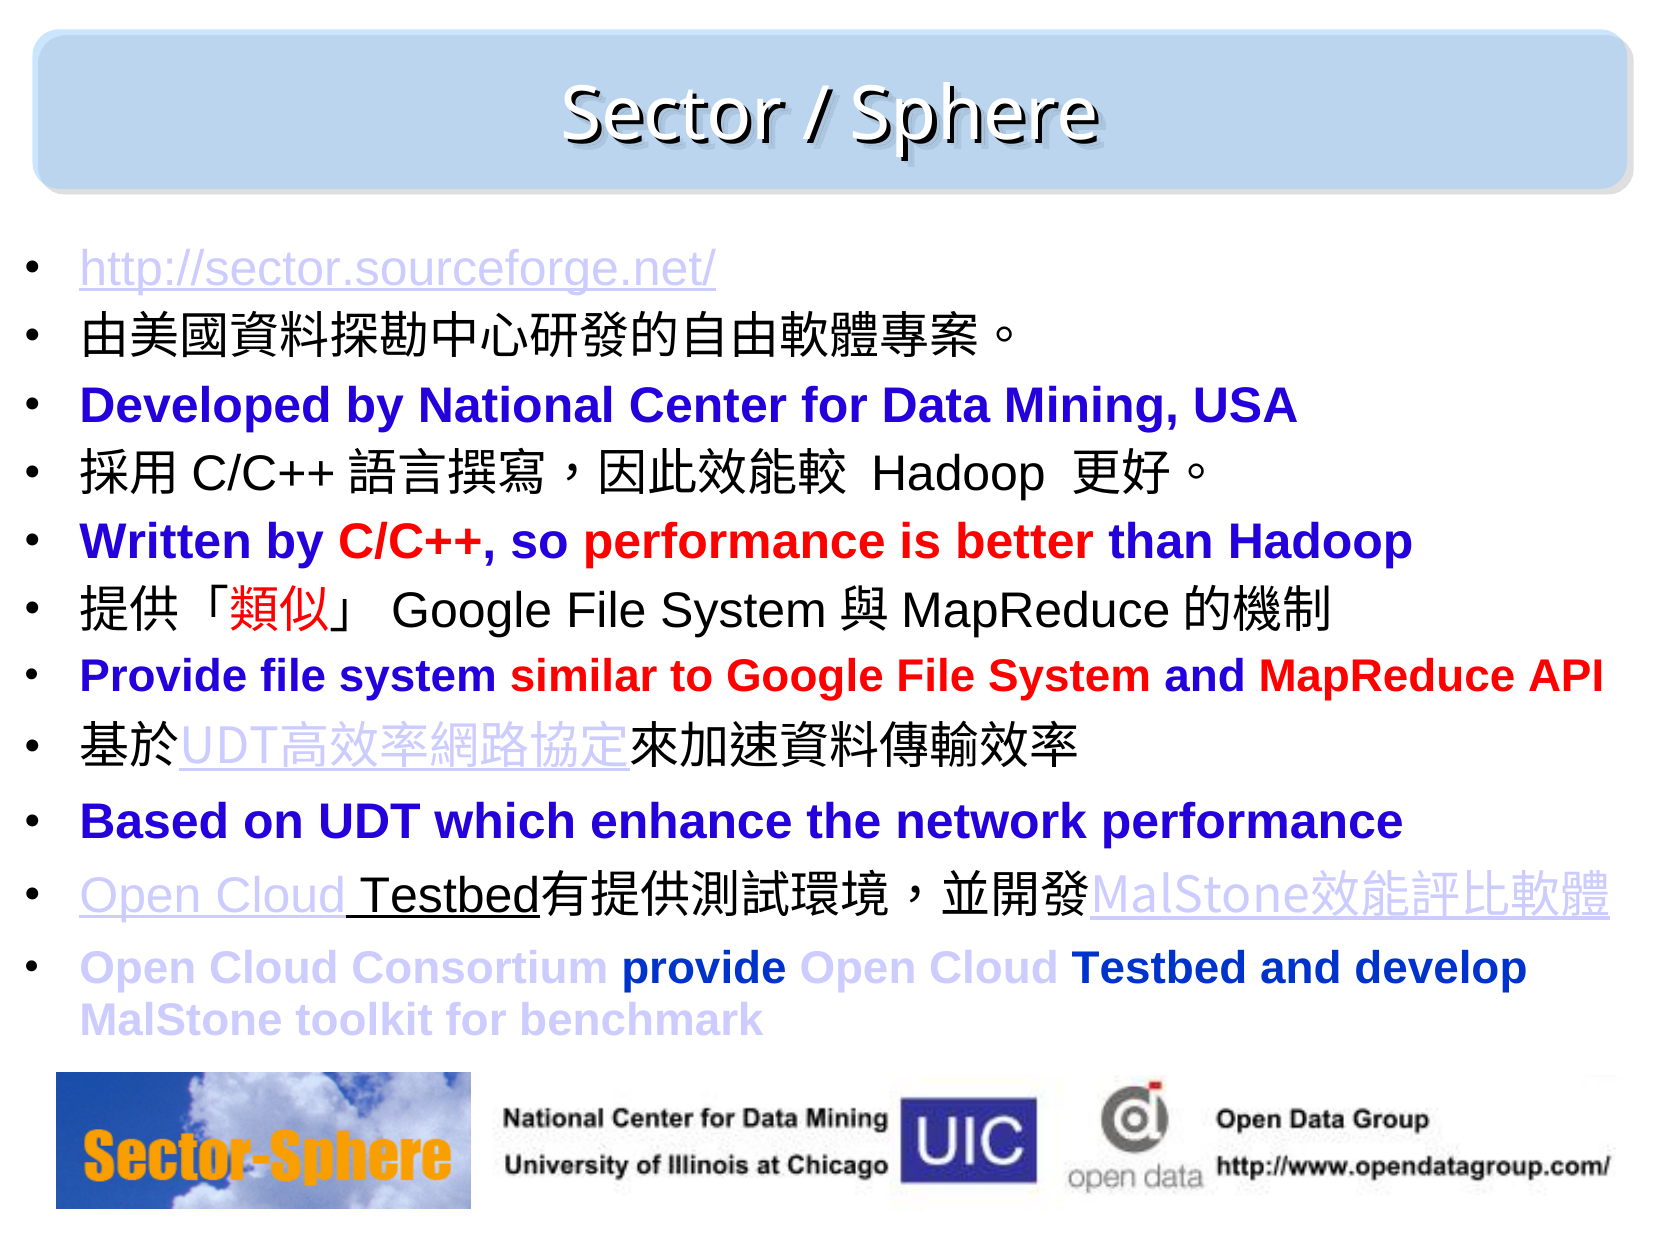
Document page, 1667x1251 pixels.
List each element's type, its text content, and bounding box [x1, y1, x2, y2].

picture [56, 1072, 471, 1209]
text_box http://sector.sourceforge.net/ 由美國資料探勘中心研發的自由軟體專案。 Developed by National Center for Data Mining, USA 採用C/C++語言撰寫，因此效能較 Hadoop 更好。 Written by C/C++, so performance is better than Hadoop 提供「類似」Google File System與MapReduce的機制 Provide file system similar to Google File System and MapReduce API 基於UDT高效率網路協定來加速資料傳輸效率 Based on UDT which enhance the network performance Open Cloud Testbed有提供測試環境，並開發MalStone效能評比軟體 Open Cloud Consortium provide Open Cloud Testbed and develop MalStone toolkit for benchmark [23, 236, 1654, 1004]
text_box Sector / Sphere [32, 29, 1628, 189]
picture [476, 1074, 1629, 1211]
